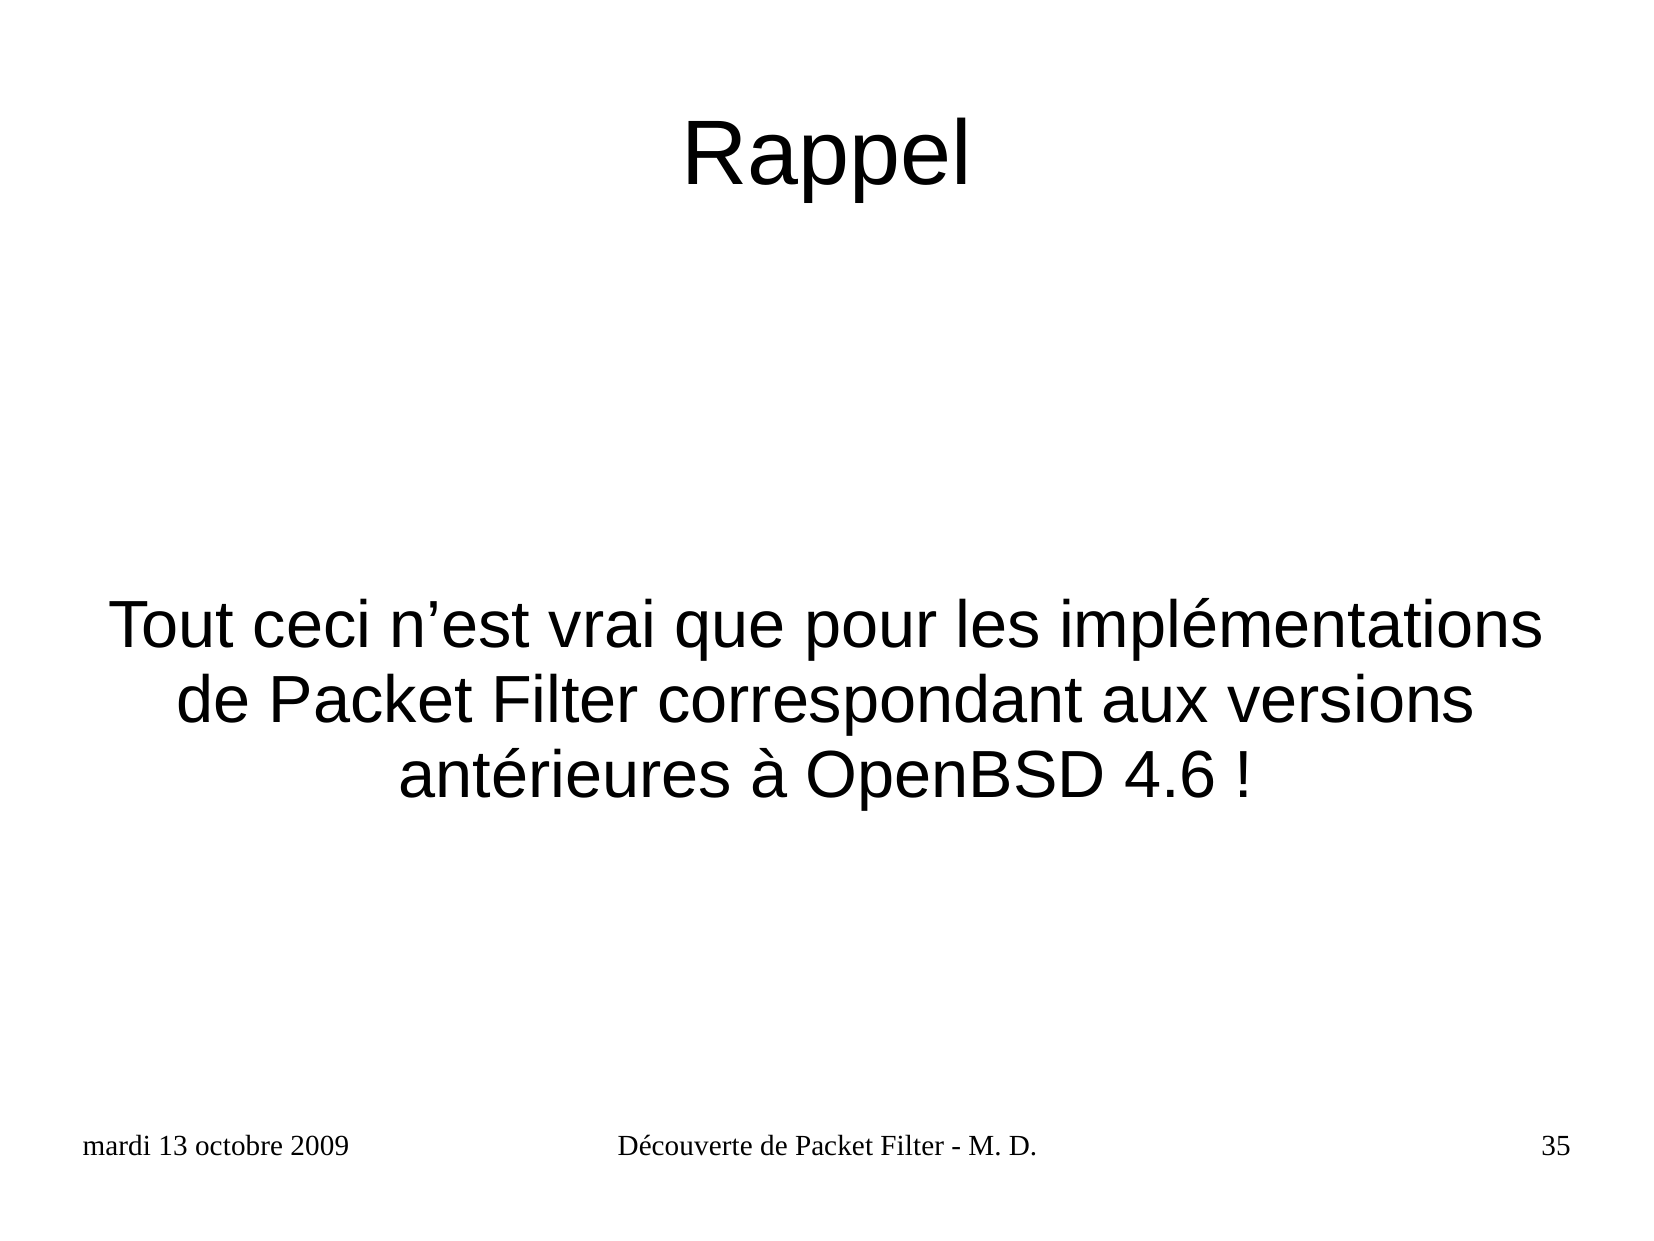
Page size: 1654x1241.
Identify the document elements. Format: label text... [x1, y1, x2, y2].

title Rappel [82, 49, 1571, 257]
subtitle Tout ceci n’est vrai que pour les implémentations de Packet Filter correspondant aux versions antérieures à OpenBSD 4.6 ! [82, 297, 1571, 1102]
